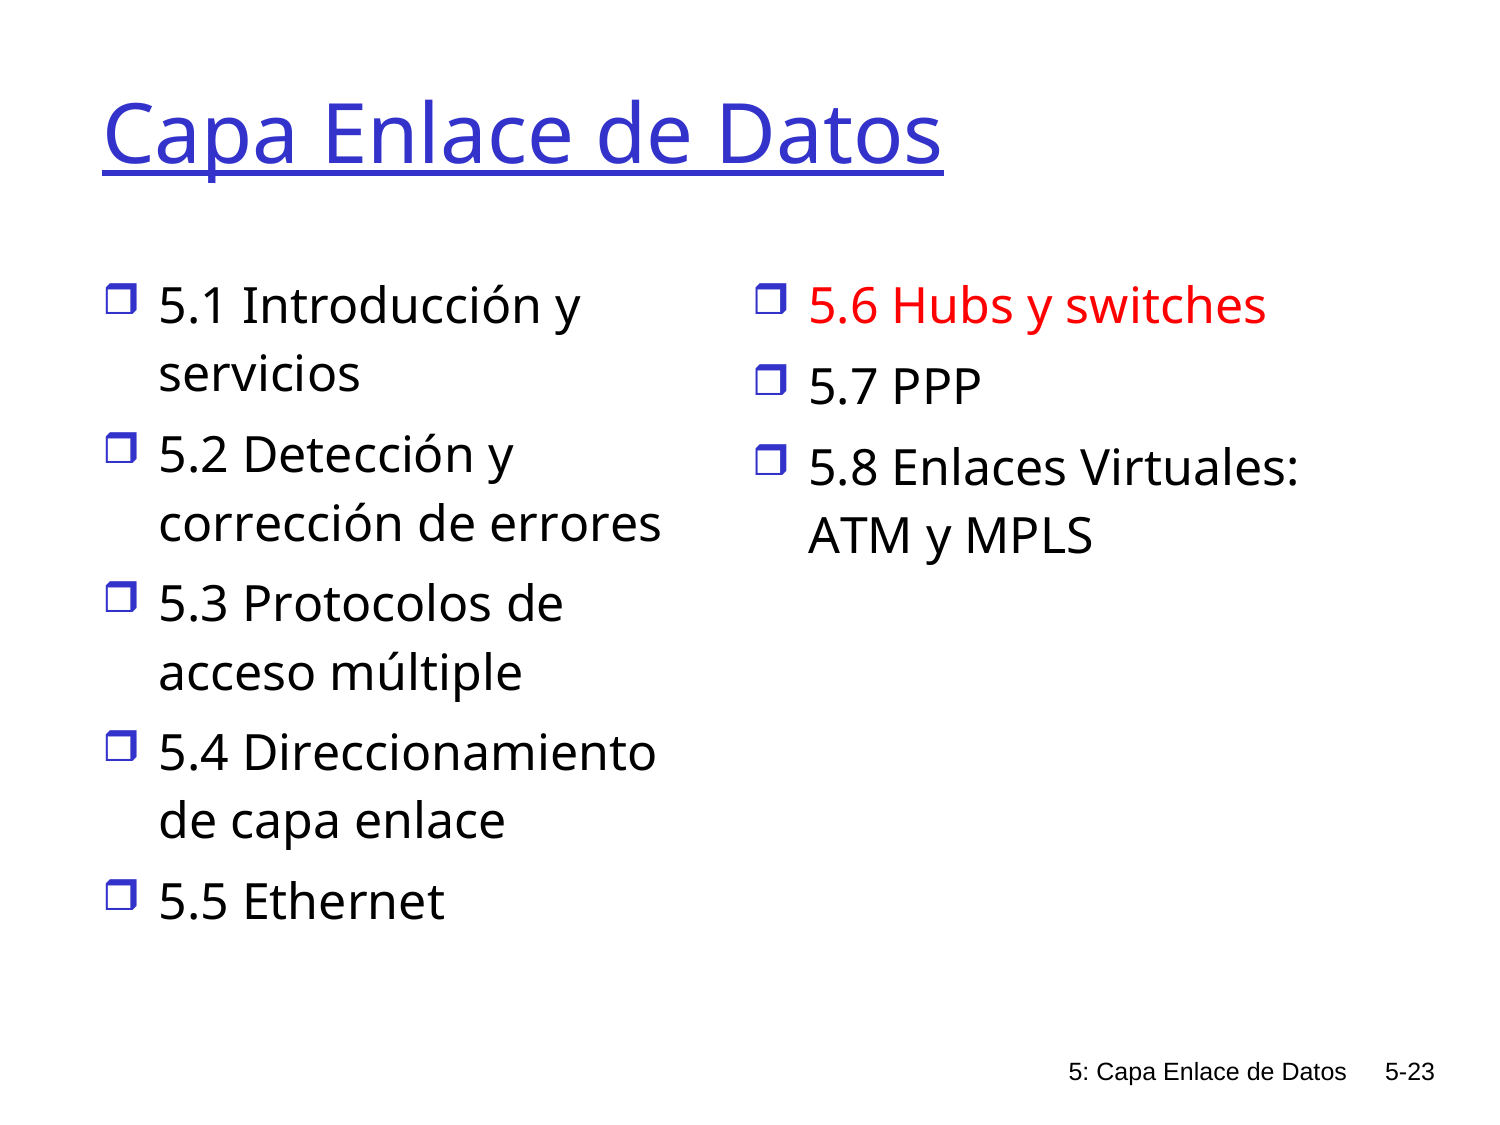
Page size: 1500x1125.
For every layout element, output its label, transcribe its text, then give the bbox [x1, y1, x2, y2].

title Capa Enlace de Datos [87, 37, 1363, 225]
list 5.1 Introducción y servicios 5.2 Detección y corrección de errores 5.3 Protocolos de acceso múltiple 5.4 Direccionamiento de capa enlace 5.5 Ethernet [87, 262, 713, 1026]
list 5.6 Hubs y switches 5.7 PPP 5.8 Enlaces Virtuales: ATM y MPLS [737, 262, 1403, 1026]
